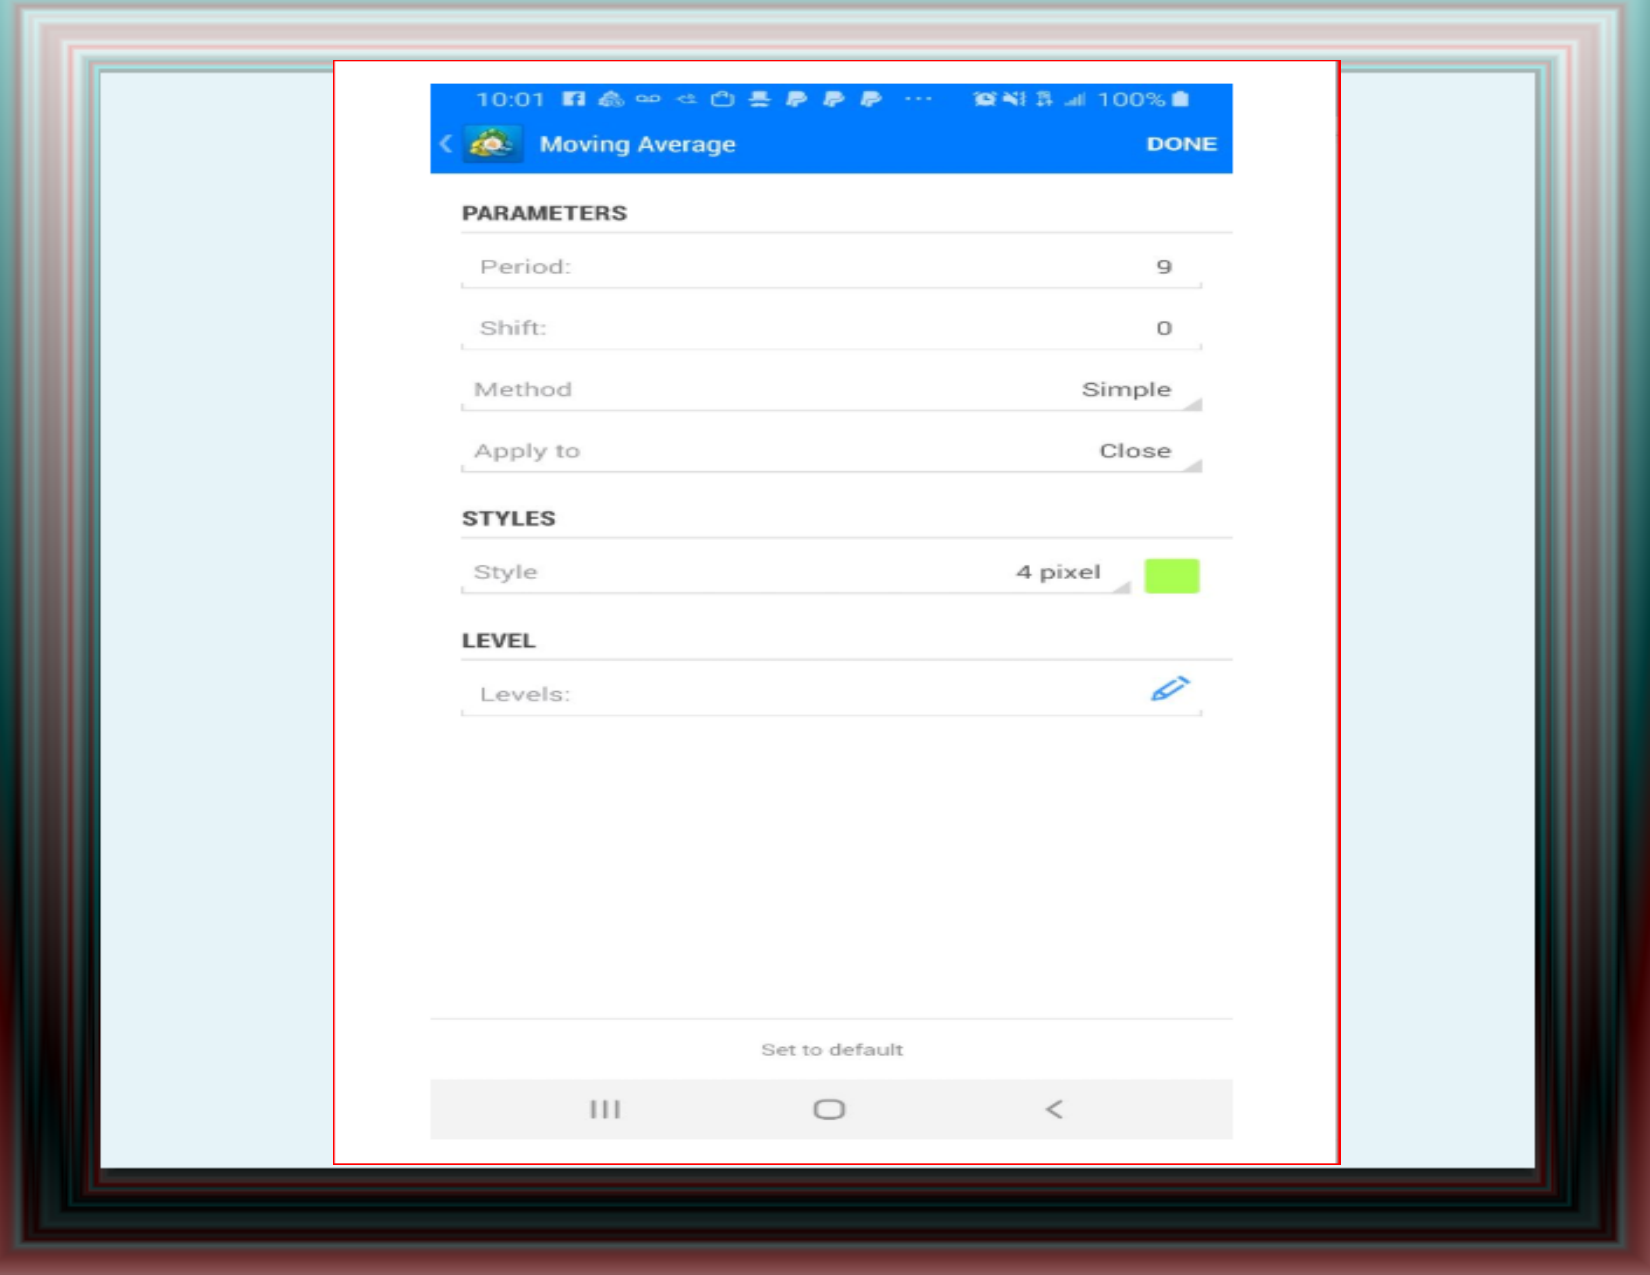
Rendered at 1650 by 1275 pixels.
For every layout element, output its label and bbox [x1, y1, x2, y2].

picture [333, 60, 1341, 1165]
